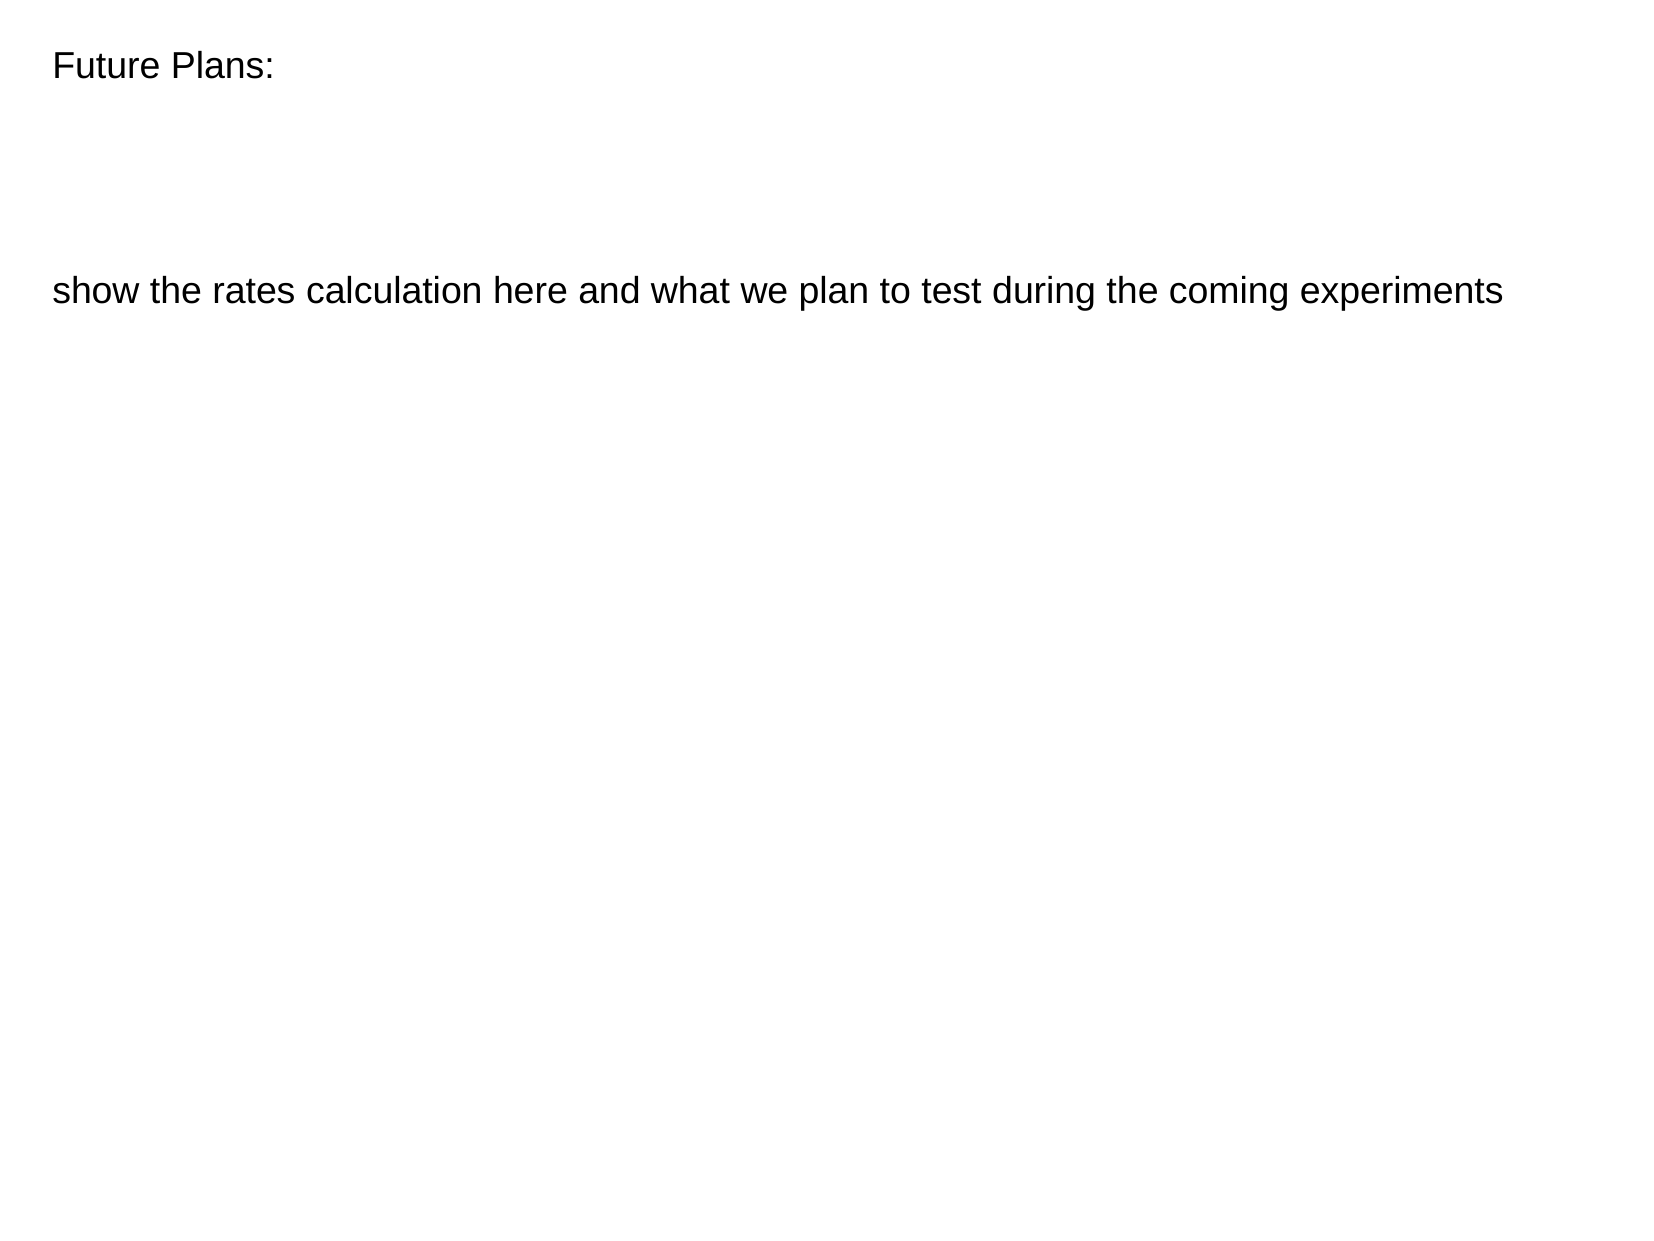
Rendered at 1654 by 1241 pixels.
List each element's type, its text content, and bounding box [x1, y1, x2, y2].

text_box Future Plans: [37, 37, 976, 95]
text_box show the rates calculation here and what we plan to test during the coming experiments [37, 262, 1576, 376]
